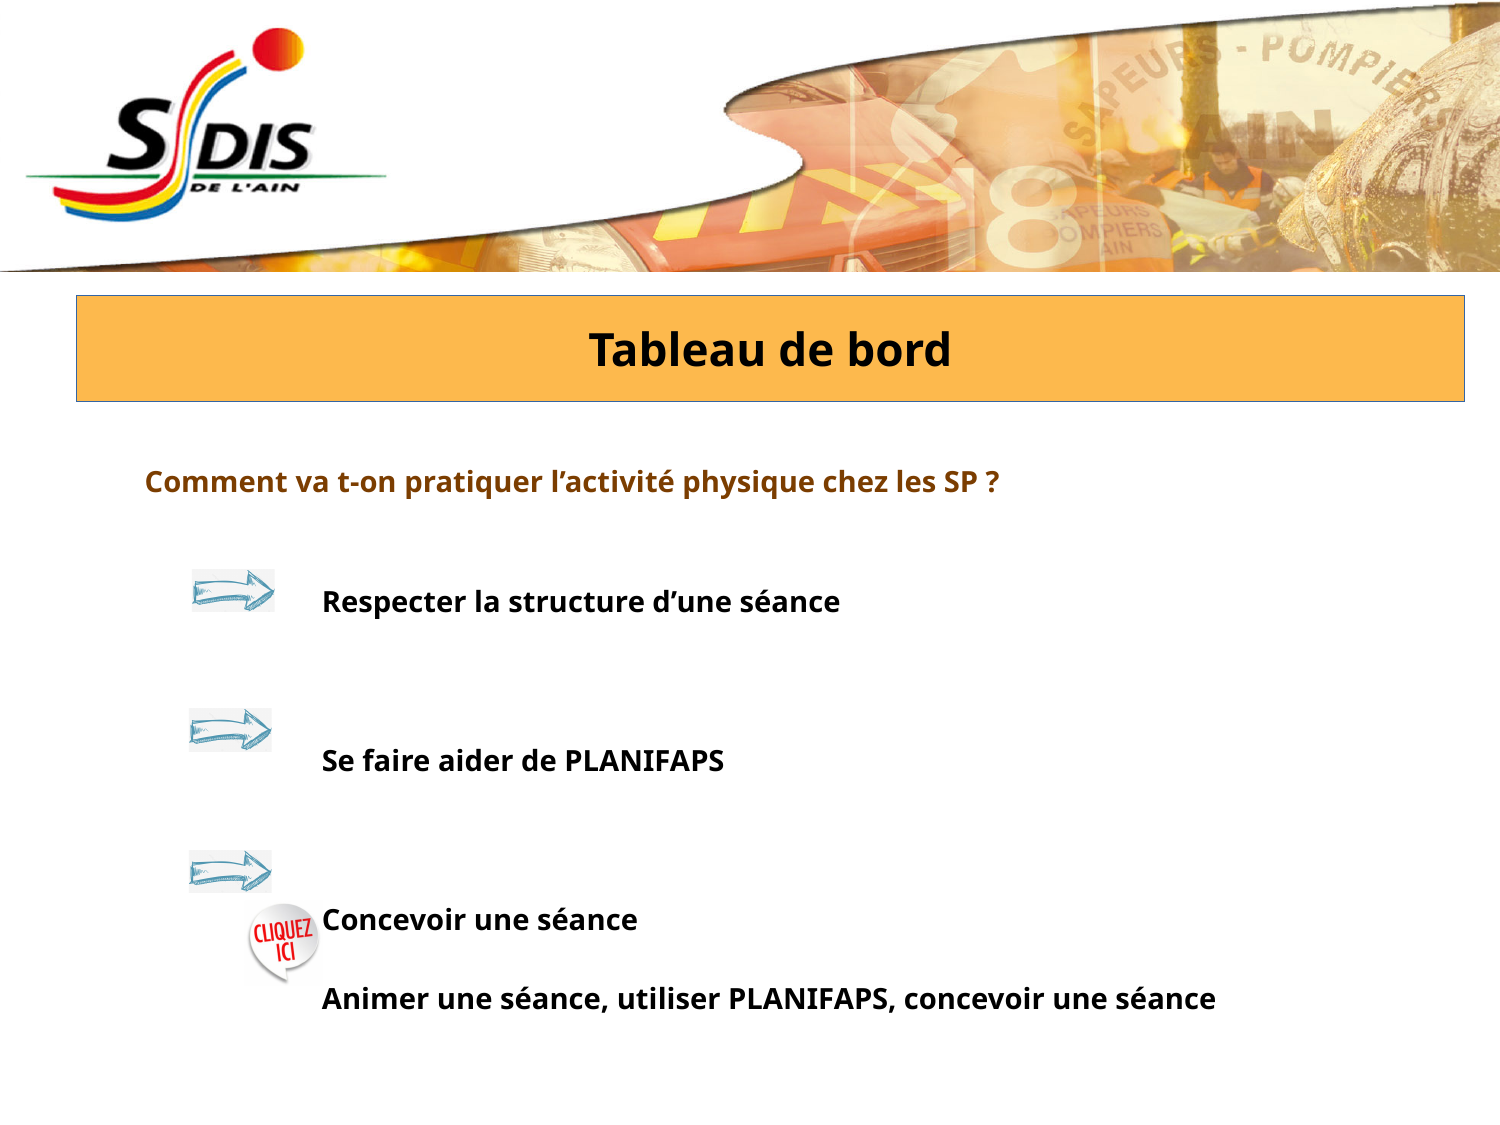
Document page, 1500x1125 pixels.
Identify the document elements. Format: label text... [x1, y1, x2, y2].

picture [0, 0, 1500, 272]
picture [191, 569, 275, 612]
picture [188, 850, 272, 893]
picture [188, 708, 272, 752]
text_box Comment va t-on pratiquer l’activité physique chez les SP ? Respecter la structure d’une séance Se faire aider de PLANIFAPS Concevoir une séance Animer une séance, utiliser PLANIFAPS, concevoir une séance [94, 454, 1418, 1110]
picture [244, 900, 323, 986]
text_box Tableau de bord [76, 295, 1465, 402]
